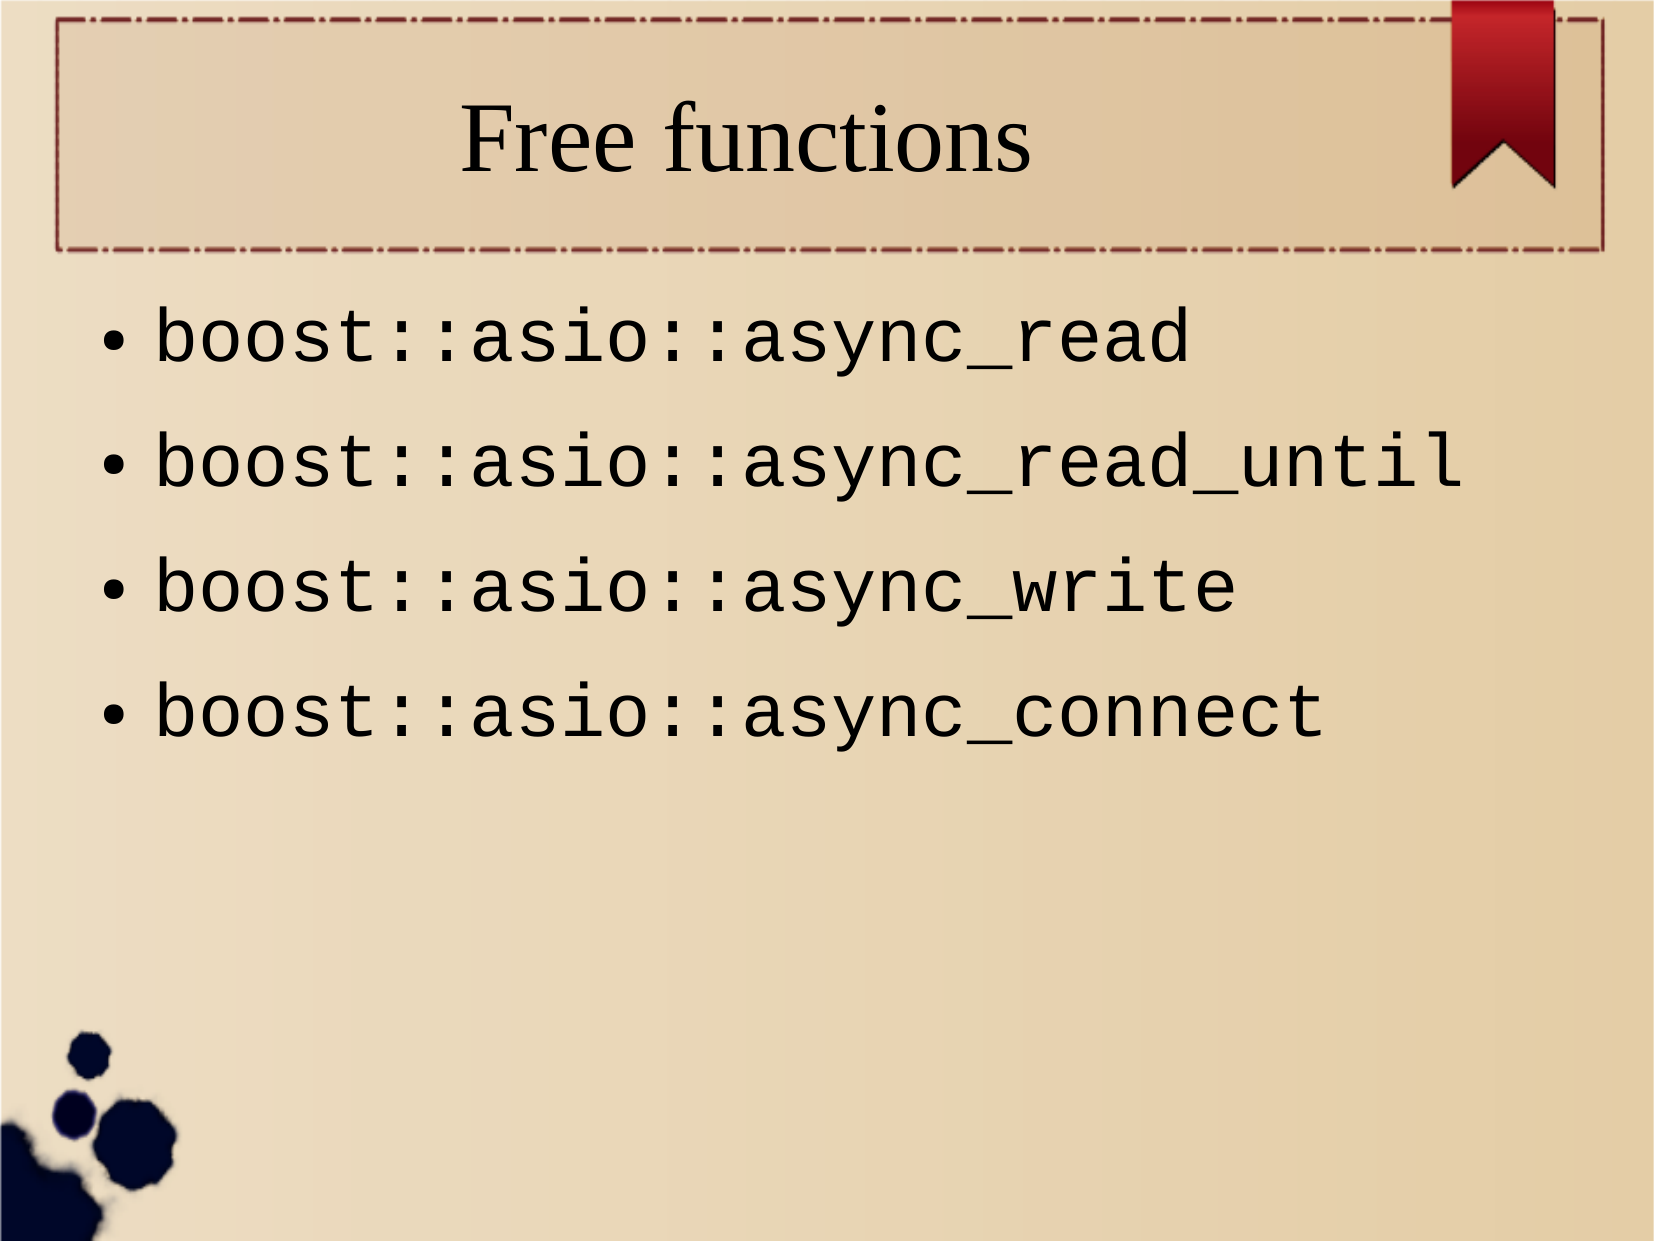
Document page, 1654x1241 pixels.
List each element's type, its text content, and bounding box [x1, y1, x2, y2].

title Free functions [82, 47, 1412, 229]
list boost::asio::async_read boost::asio::async_read_until boost::asio::async_write boost::asio::async_connect [82, 299, 1571, 1019]
picture [0, 0, 1654, 1241]
